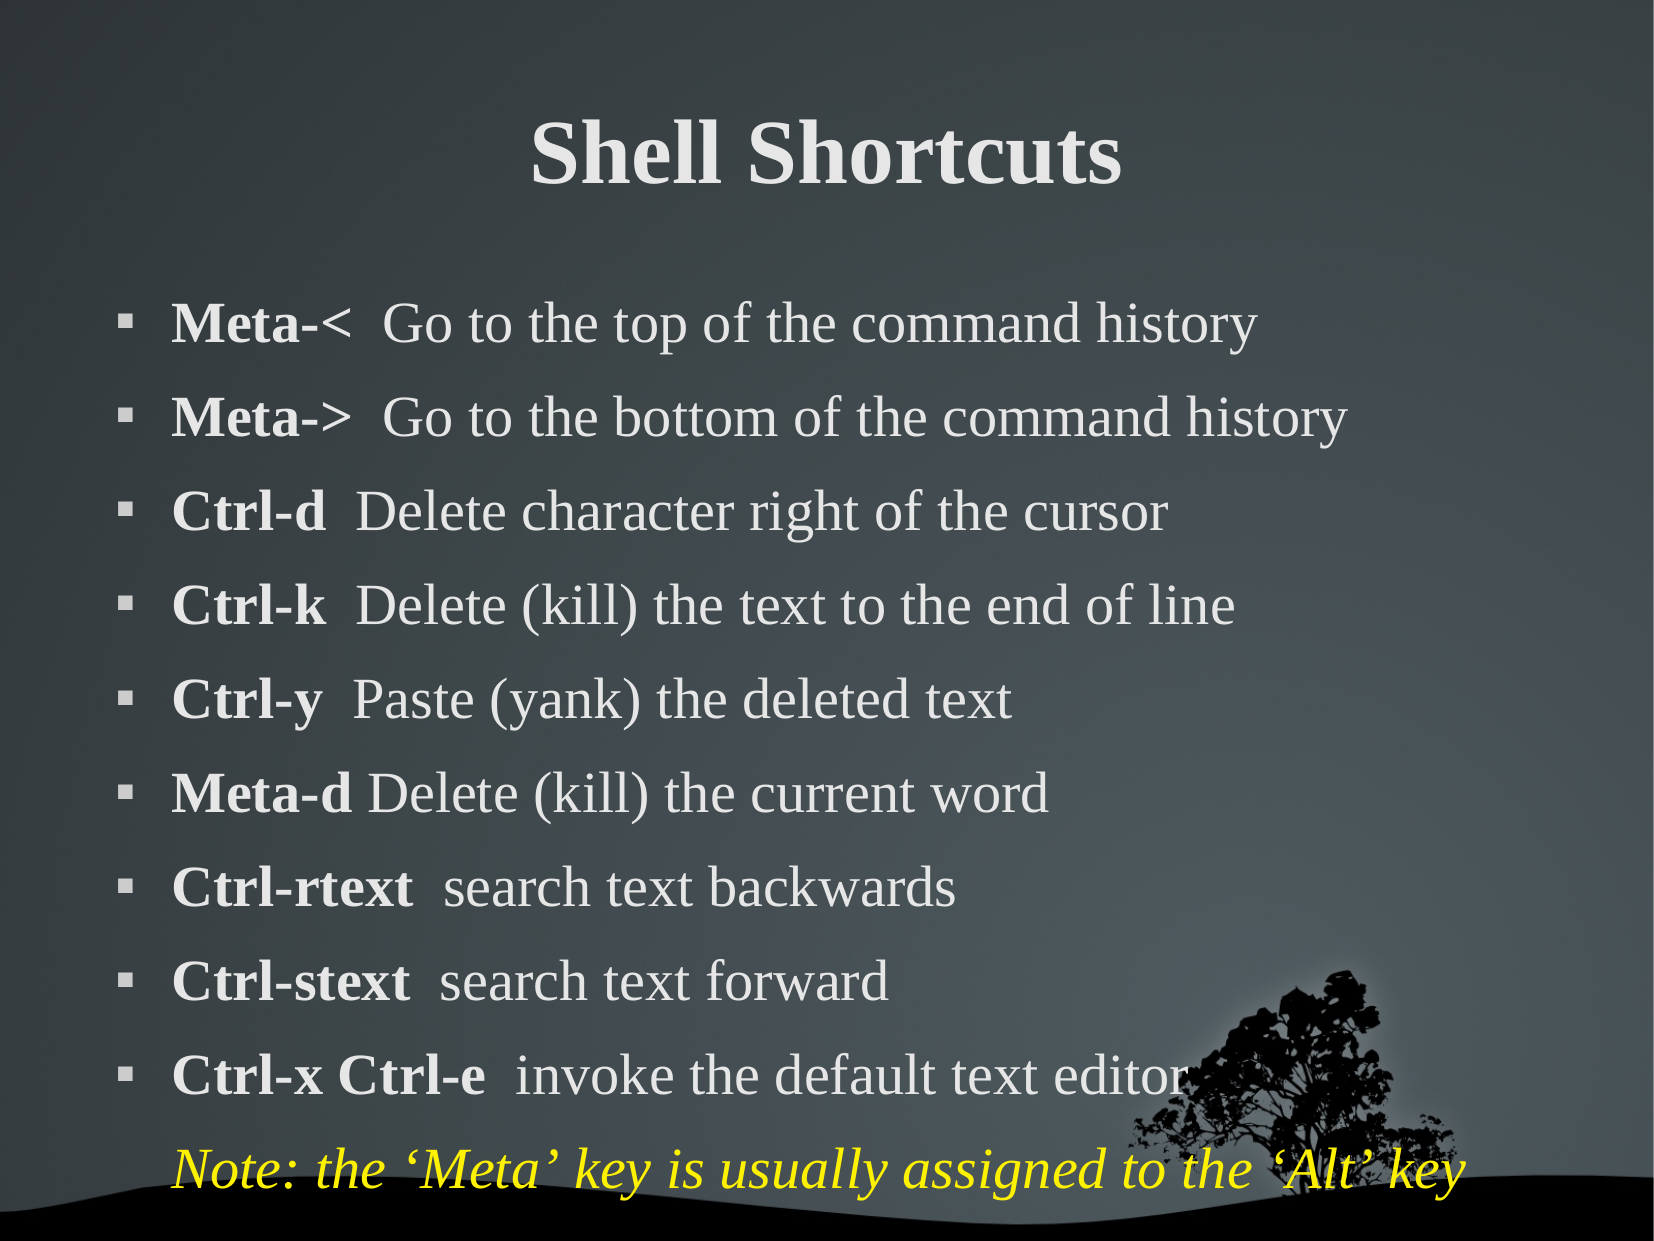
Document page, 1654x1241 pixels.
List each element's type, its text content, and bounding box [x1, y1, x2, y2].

title Shell Shortcuts [82, 19, 1571, 287]
picture [0, 0, 1654, 1241]
list Meta-< Go to the top of the command history Meta-> Go to the bottom of the command history Ctrl-d Delete character right of the cursor Ctrl-k Delete (kill) the text to the end of line Ctrl-y Paste (yank) the deleted text Meta-d Delete (kill) the current word Ctrl-rtext search text backwards Ctrl-stext search text forward Ctrl-x Ctrl-e invoke the default text editor Note: the ‘Meta’ key is usually assigned to the ‘Alt’ key [82, 290, 1571, 1202]
